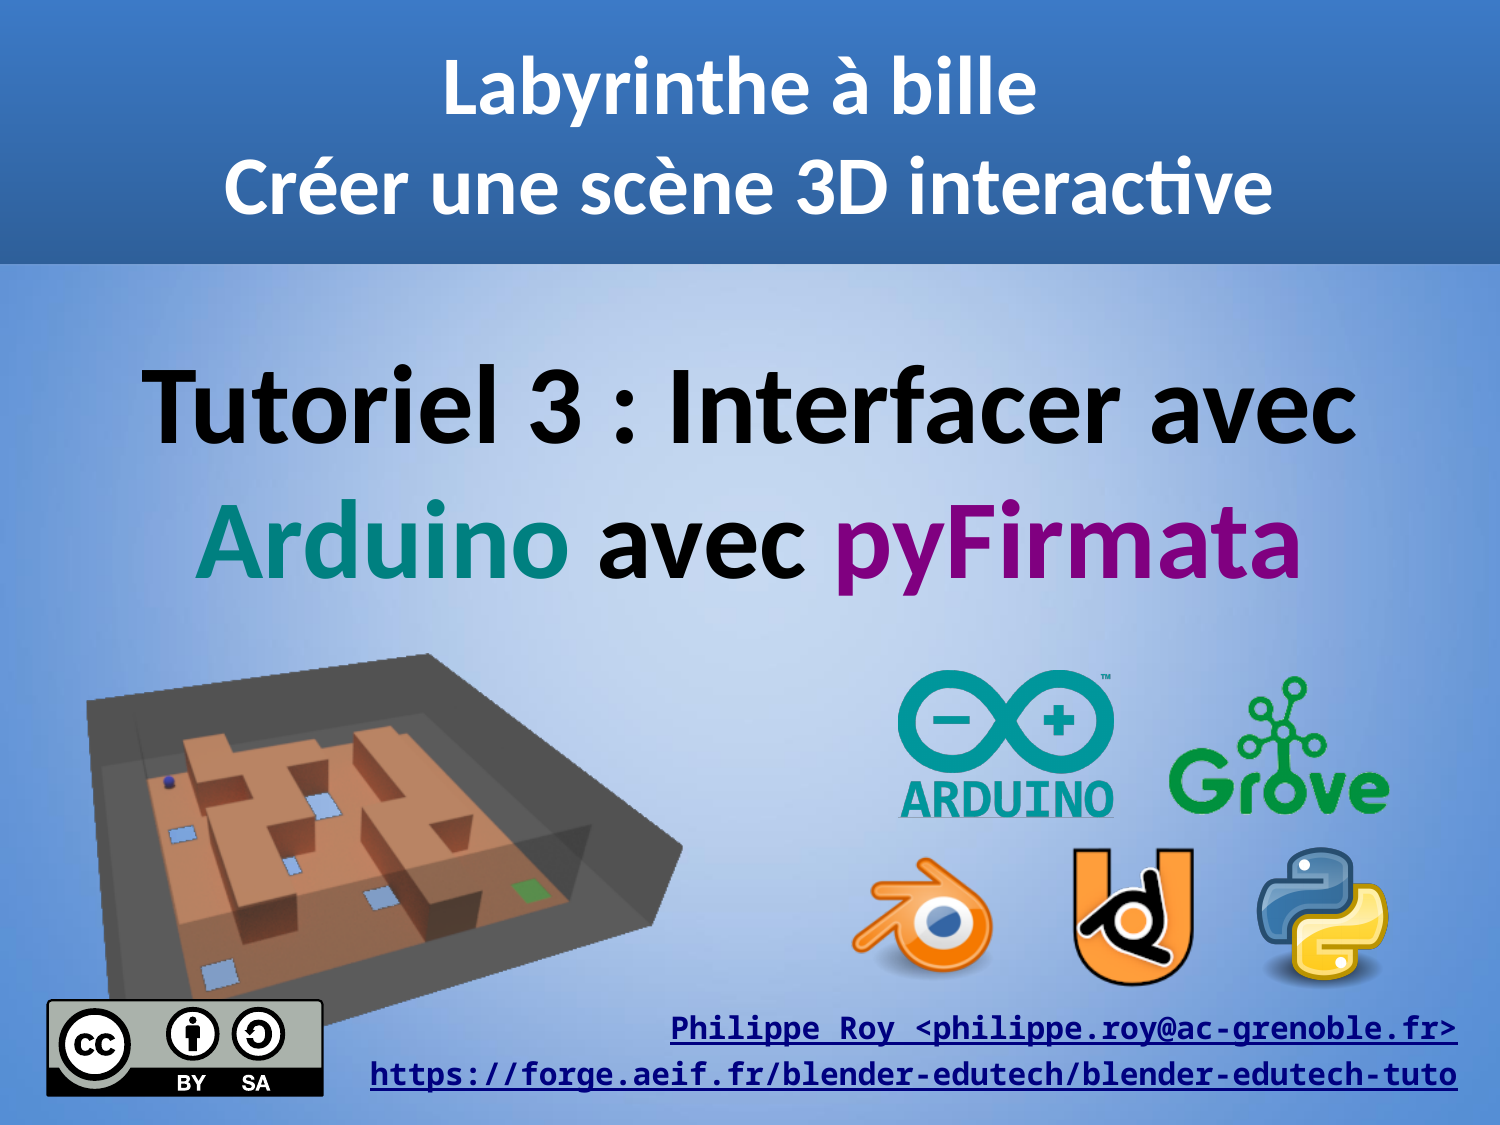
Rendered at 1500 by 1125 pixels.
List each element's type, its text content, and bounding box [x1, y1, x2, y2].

text_box Philippe Roy <philippe.roy@ac-grenoble.fr> [338, 1004, 1473, 1051]
title Labyrinthe à bille Créer une scène 3D interactive [0, 0, 1500, 264]
picture [0, 626, 1500, 1125]
picture [0, 264, 1500, 323]
text_box https://forge.aeif.fr/blender-edutech/blender-edutech-tuto [338, 1051, 1473, 1097]
subtitle Tutoriel 3 : Interfacer avec Arduino avec pyFirmata [0, 323, 1500, 626]
